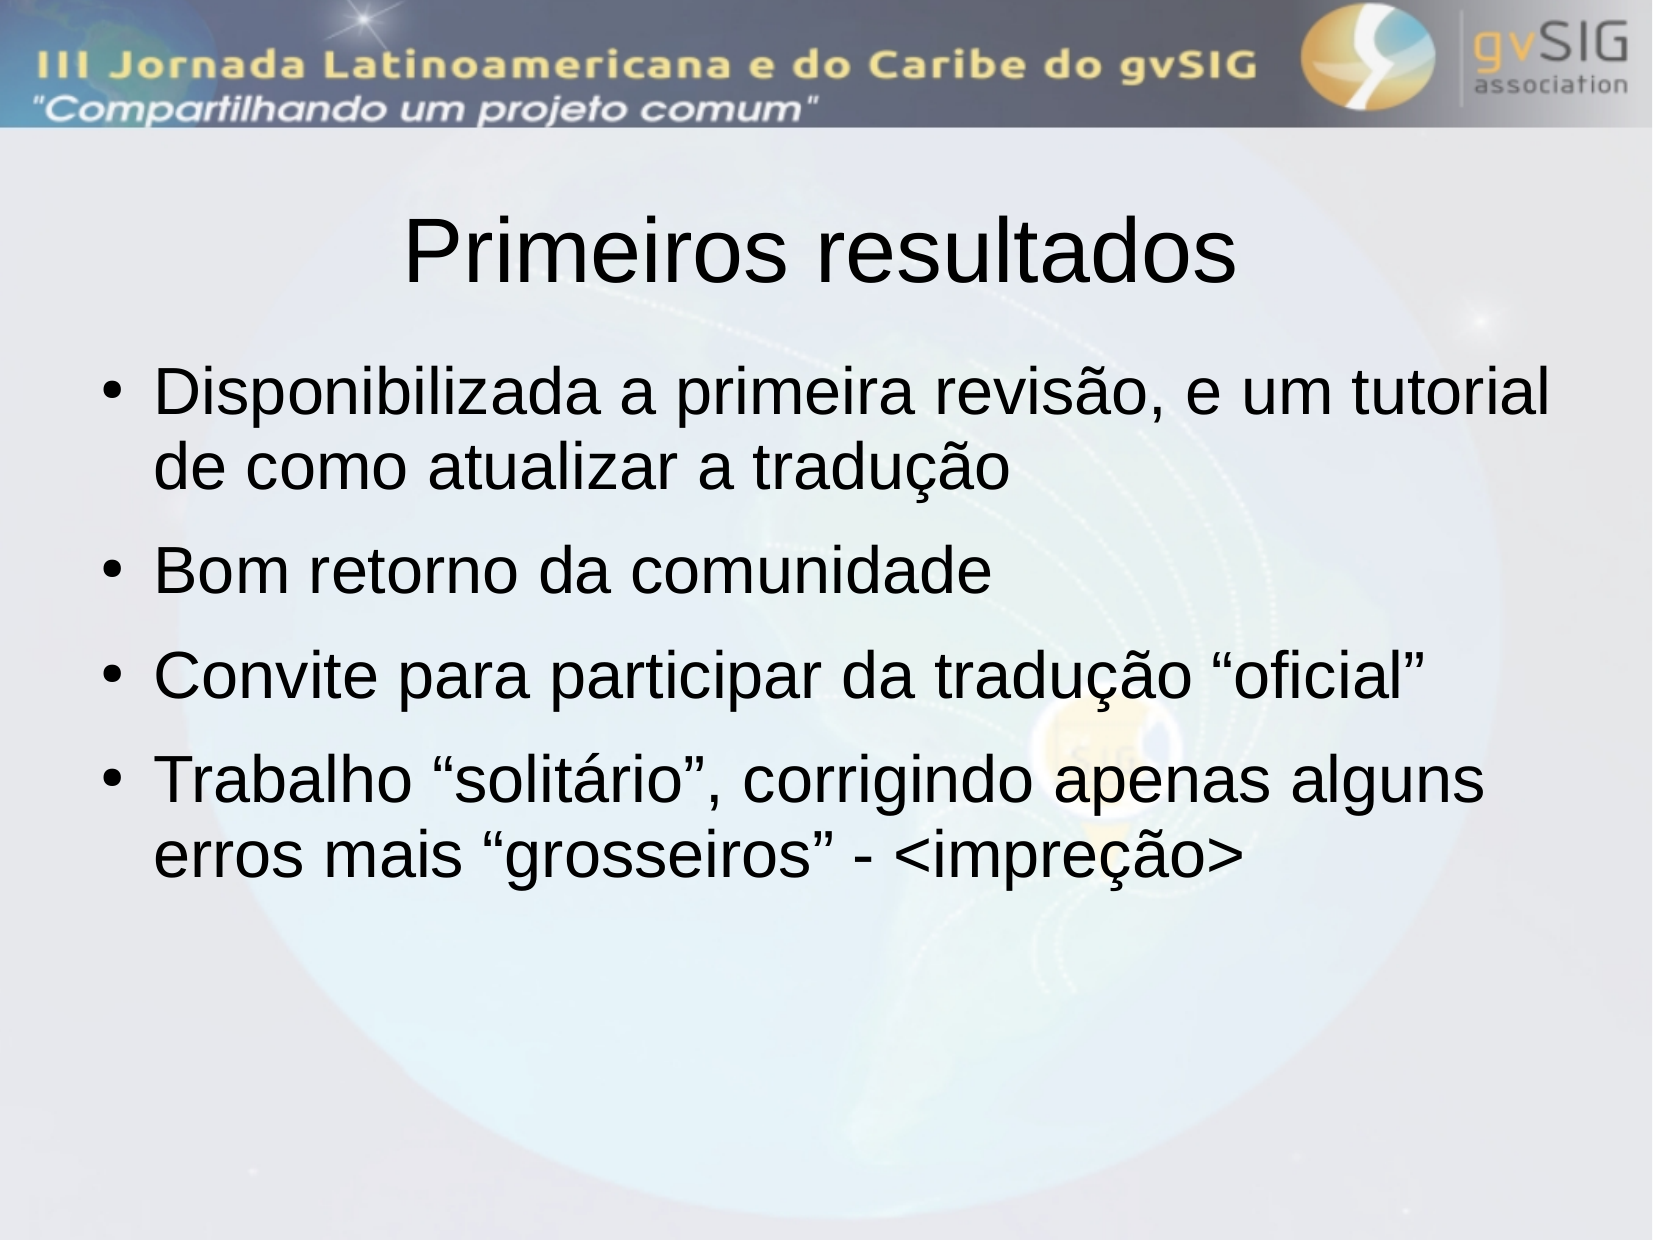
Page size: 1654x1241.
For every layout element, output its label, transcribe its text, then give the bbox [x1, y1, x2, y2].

list Disponibilizada a primeira revisão, e um tutorial de como atualizar a tradução Bom retorno da comunidade Convite para participar da tradução “oficial” Trabalho “solitário”, corrigindo apenas alguns erros mais “grosseiros” - <impreção> [82, 354, 1571, 1173]
title Primeiros resultados [76, 147, 1565, 355]
picture [0, 0, 1653, 1240]
